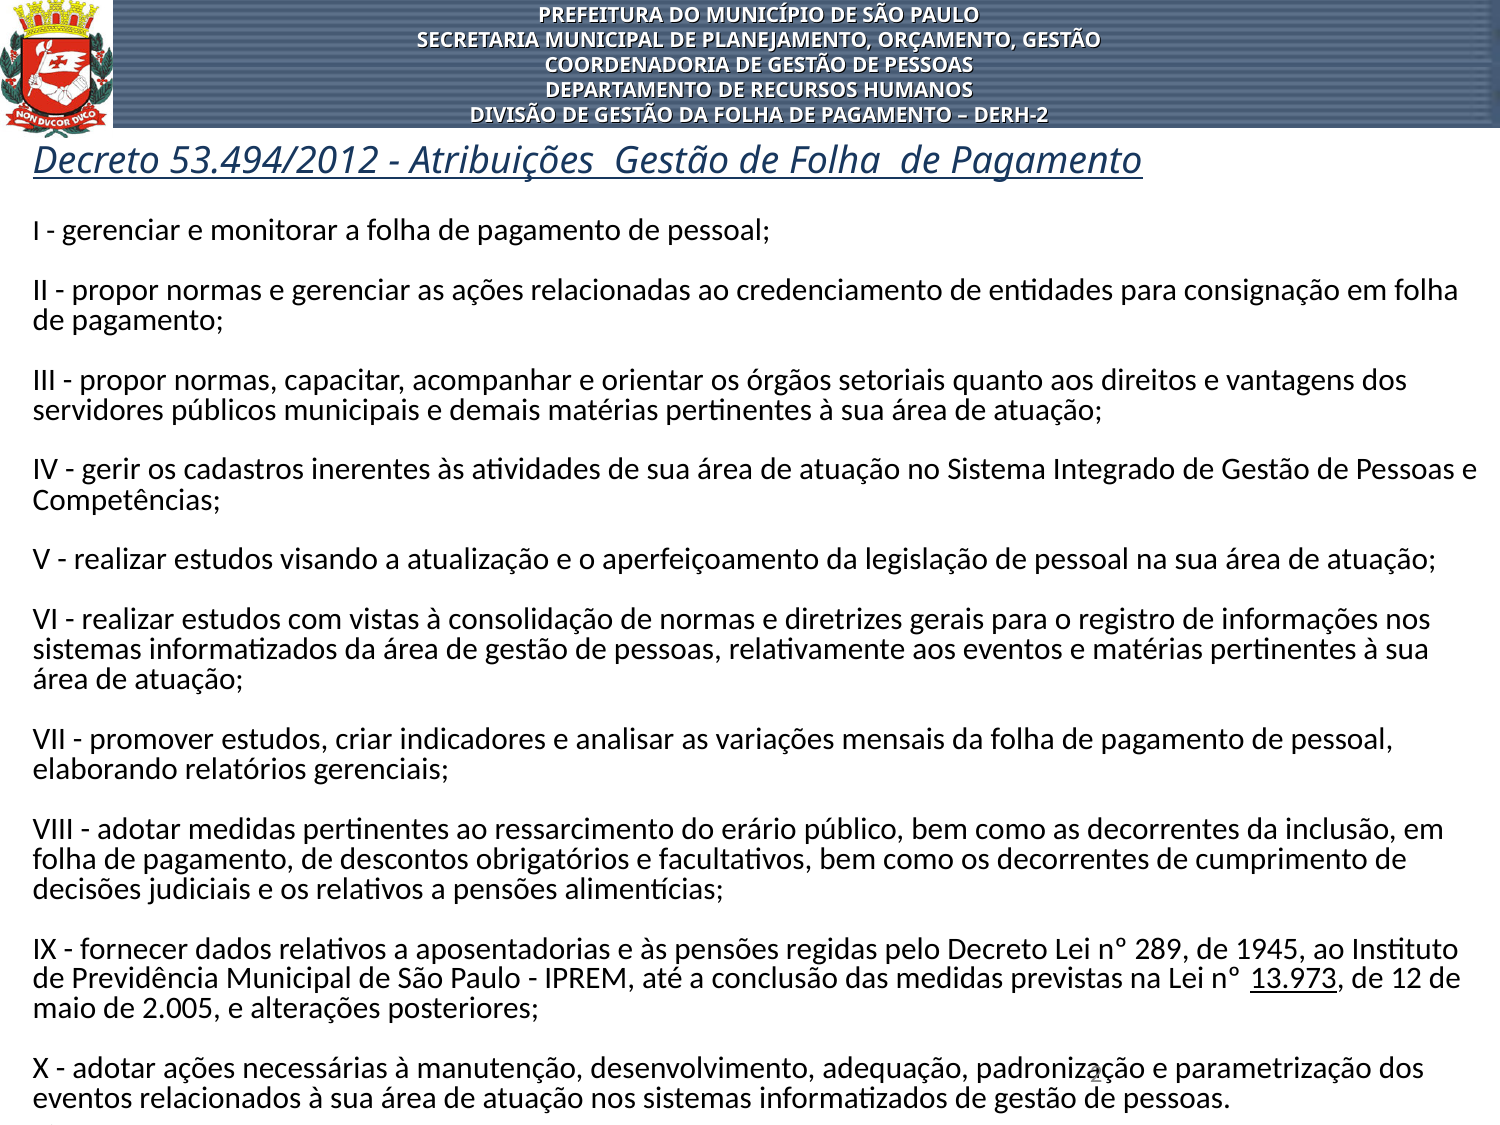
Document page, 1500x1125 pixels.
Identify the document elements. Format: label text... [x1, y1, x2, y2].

text_box Decreto 53.494/2012 - Atribuições Gestão de Folha de Pagamento I - gerenciar e monitorar a folha de pagamento de pessoal; II - propor normas e gerenciar as ações relacionadas ao credenciamento de entidades para consignação em folha de pagamento; III - propor normas, capacitar, acompanhar e orientar os órgãos setoriais quanto aos direitos e vantagens dos servidores públicos municipais e demais matérias pertinentes à sua área de atuação; IV - gerir os cadastros inerentes às atividades de sua área de atuação no Sistema Integrado de Gestão de Pessoas e Competências; V - realizar estudos visando a atualização e o aperfeiçoamento da legislação de pessoal na sua área de atuação; VI - realizar estudos com vistas à consolidação de normas e diretrizes gerais para o registro de informações nos sistemas informatizados da área de gestão de pessoas, relativamente aos eventos e matérias pertinentes à sua área de atuação; VII - promover estudos, criar indicadores e analisar as variações mensais da folha de pagamento de pessoal, elaborando relatórios gerenciais; VIII - adotar medidas pertinentes ao ressarcimento do erário público, bem como as decorrentes da inclusão, em folha de pagamento, de descontos obrigatórios e facultativos, bem como os decorrentes de cumprimento de decisões judiciais e os relativos a pensões alimentícias; IX - fornecer dados relativos a aposentadorias e às pensões regidas pelo Decreto Lei nº 289, de 1945, ao Instituto de Previdência Municipal de São Paulo - IPREM, até a conclusão das medidas previstas na Lei nº 13.973, de 12 de maio de 2.005, e alterações posteriores; X - adotar ações necessárias à manutenção, desenvolvimento, adequação, padronização e parametrização dos eventos relacionados à sua área de atuação nos sistemas informatizados de gestão de pessoas. [18, 137, 1500, 1125]
picture [0, 0, 113, 138]
text_box [1074, 1042, 1426, 1103]
text_box PREFEITURA DO MUNICÍPIO DE SÃO PAULO SECRETARIA MUNICIPAL DE PLANEJAMENTO, ORÇAMENTO, GESTÃO COORDENADORIA DE GESTÃO DE PESSOAS DEPARTAMENTO DE RECURSOS HUMANOS DIVISÃO DE GESTÃO DA FOLHA DE PAGAMENTO – DERH-2 [113, 0, 1500, 136]
